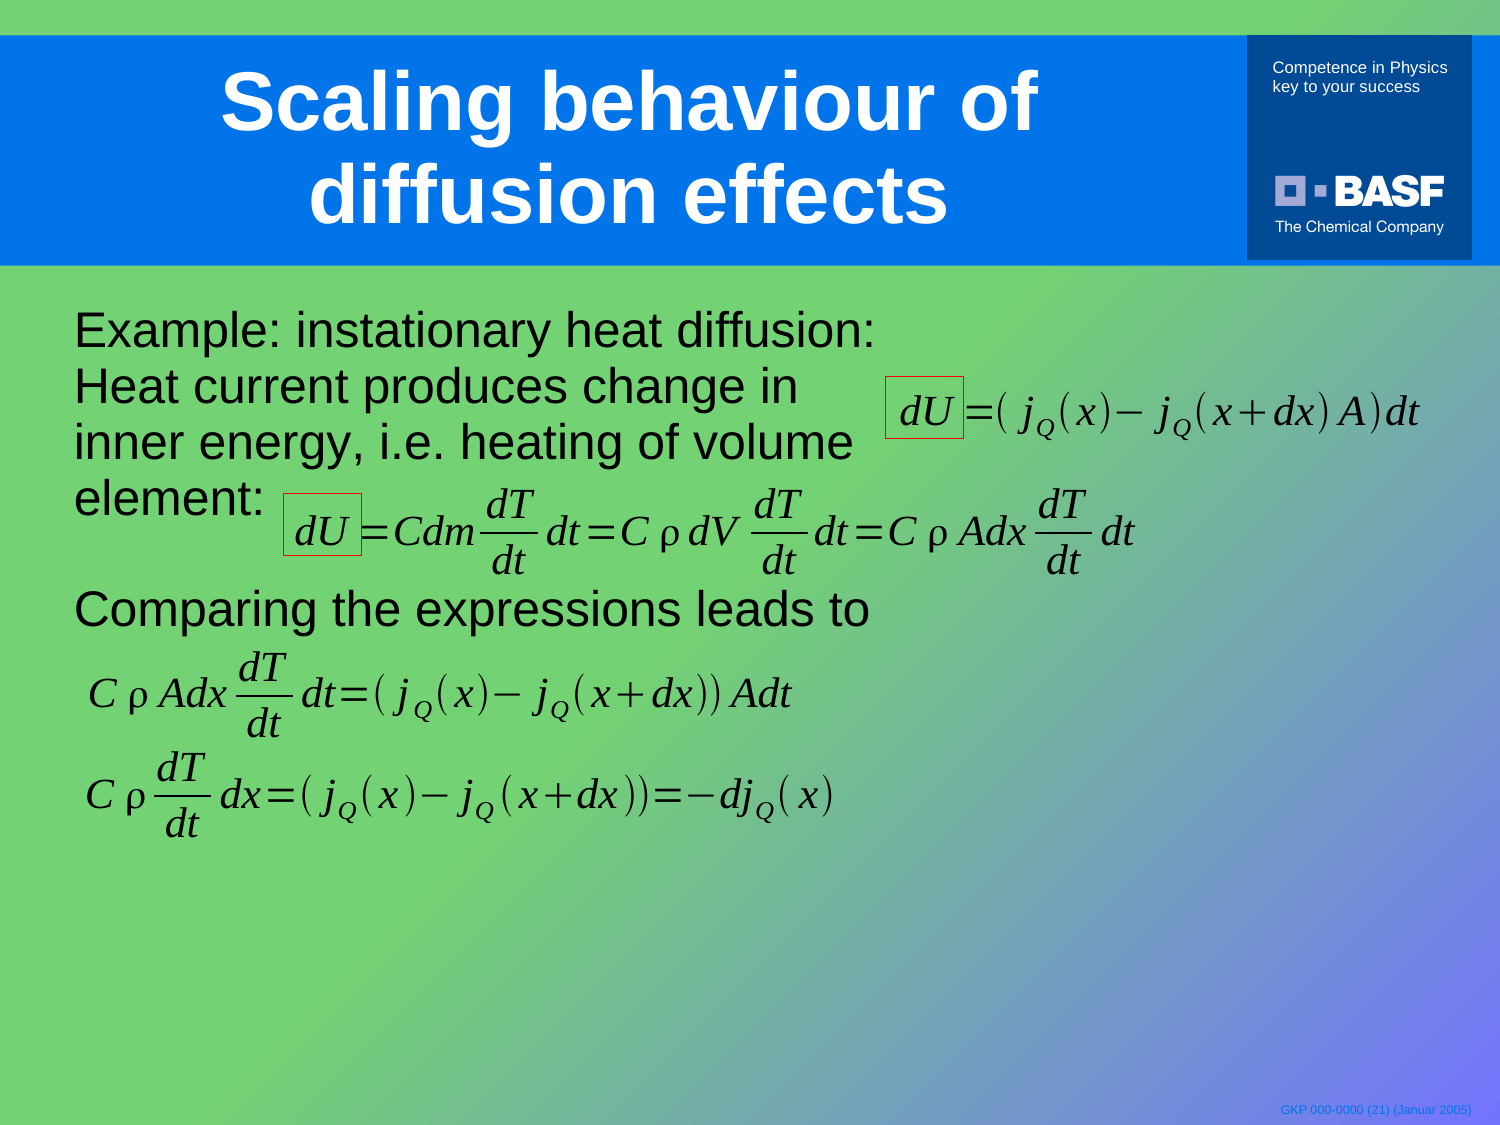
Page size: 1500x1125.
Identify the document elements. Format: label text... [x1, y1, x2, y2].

chart [888, 388, 963, 438]
chart [888, 388, 1430, 444]
title Scaling behaviour of diffusion effects [27, 54, 1232, 308]
chart [74, 643, 845, 849]
chart [284, 494, 361, 555]
title Going micro and nano: approaching the apparent dwarf [1438, 1063, 1500, 1125]
picture [1247, 35, 1472, 260]
chart [283, 480, 1146, 585]
text_box Example: instationary heat diffusion: Heat current produces change in inner energy, i.e. heating of volume element: Comparing the expressions leads to [59, 295, 892, 645]
